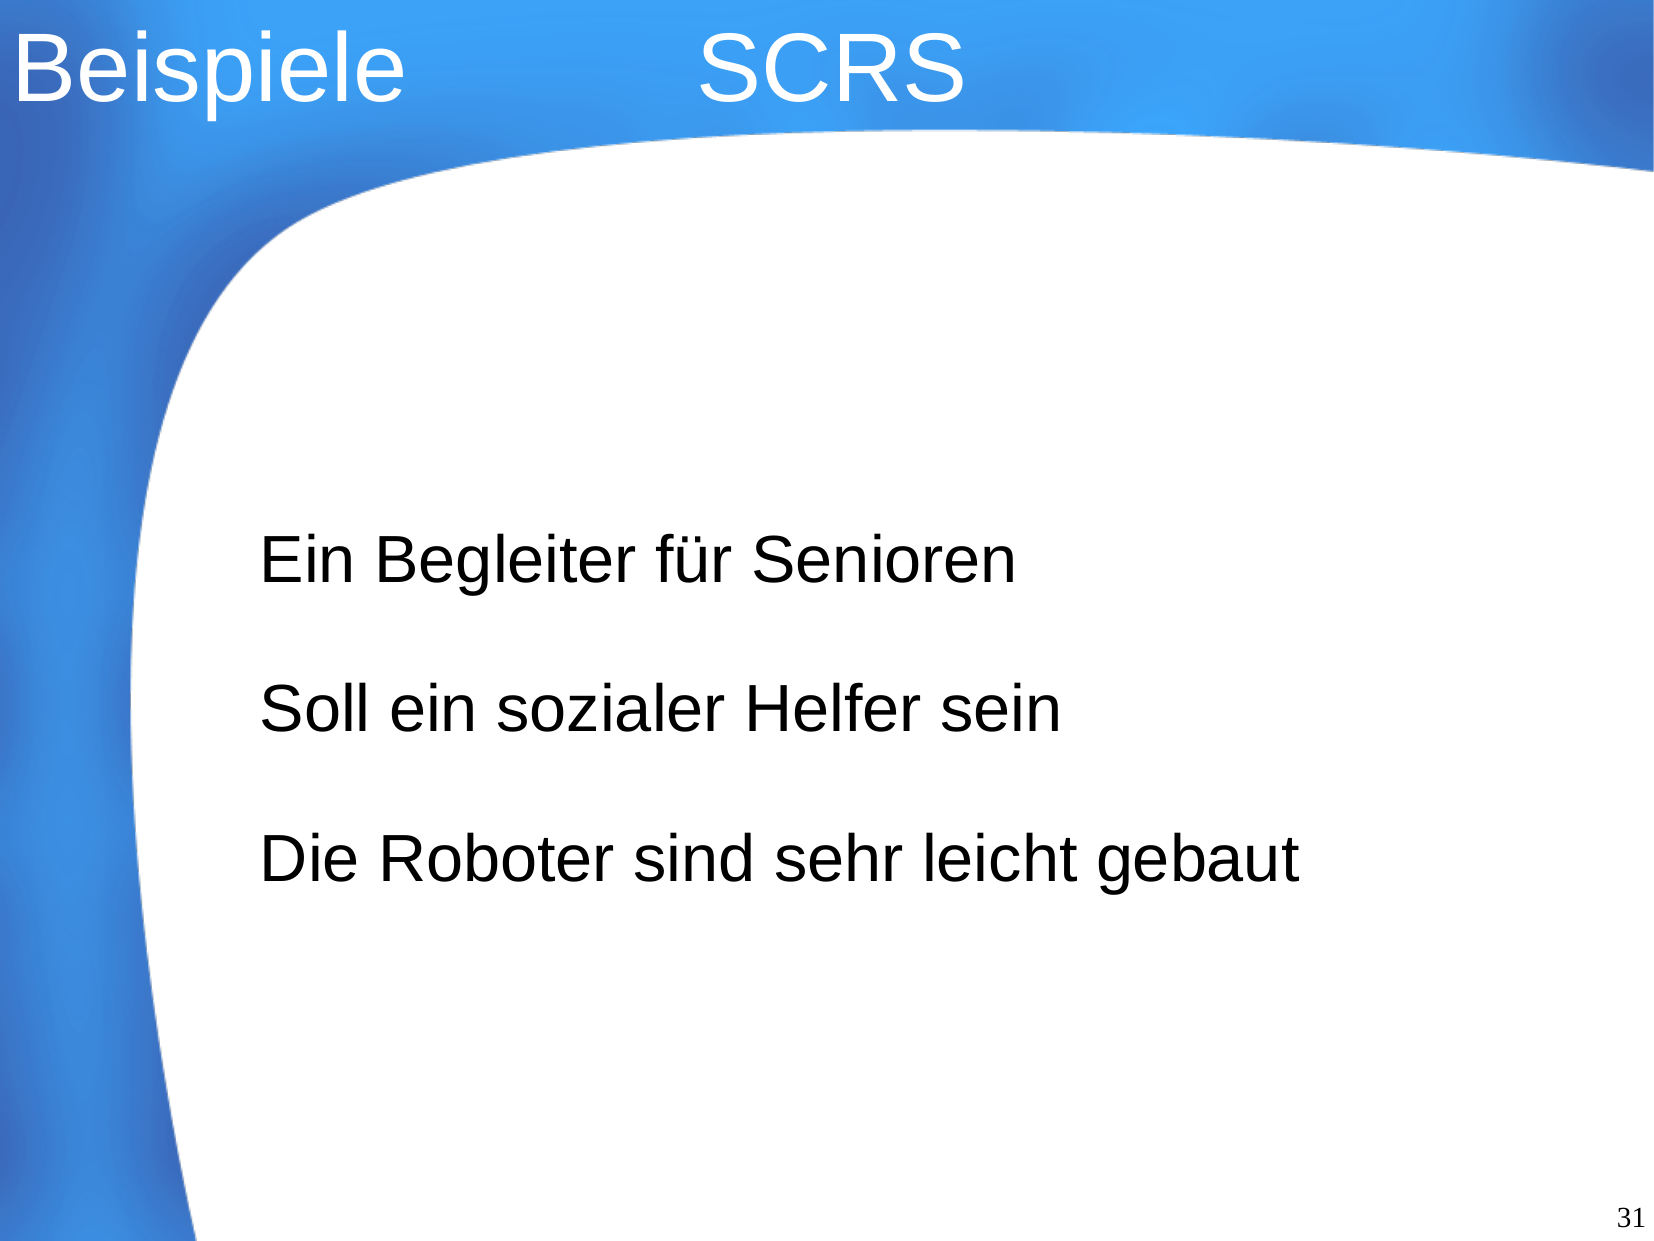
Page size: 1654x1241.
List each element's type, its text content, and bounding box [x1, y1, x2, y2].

title SCRS [697, 13, 1619, 123]
title Beispiele [11, 13, 697, 123]
subtitle Ein Begleiter für Senioren Soll ein sozialer Helfer sein Die Roboter sind sehr leicht gebaut [259, 248, 1560, 1170]
picture [0, 0, 1654, 1241]
